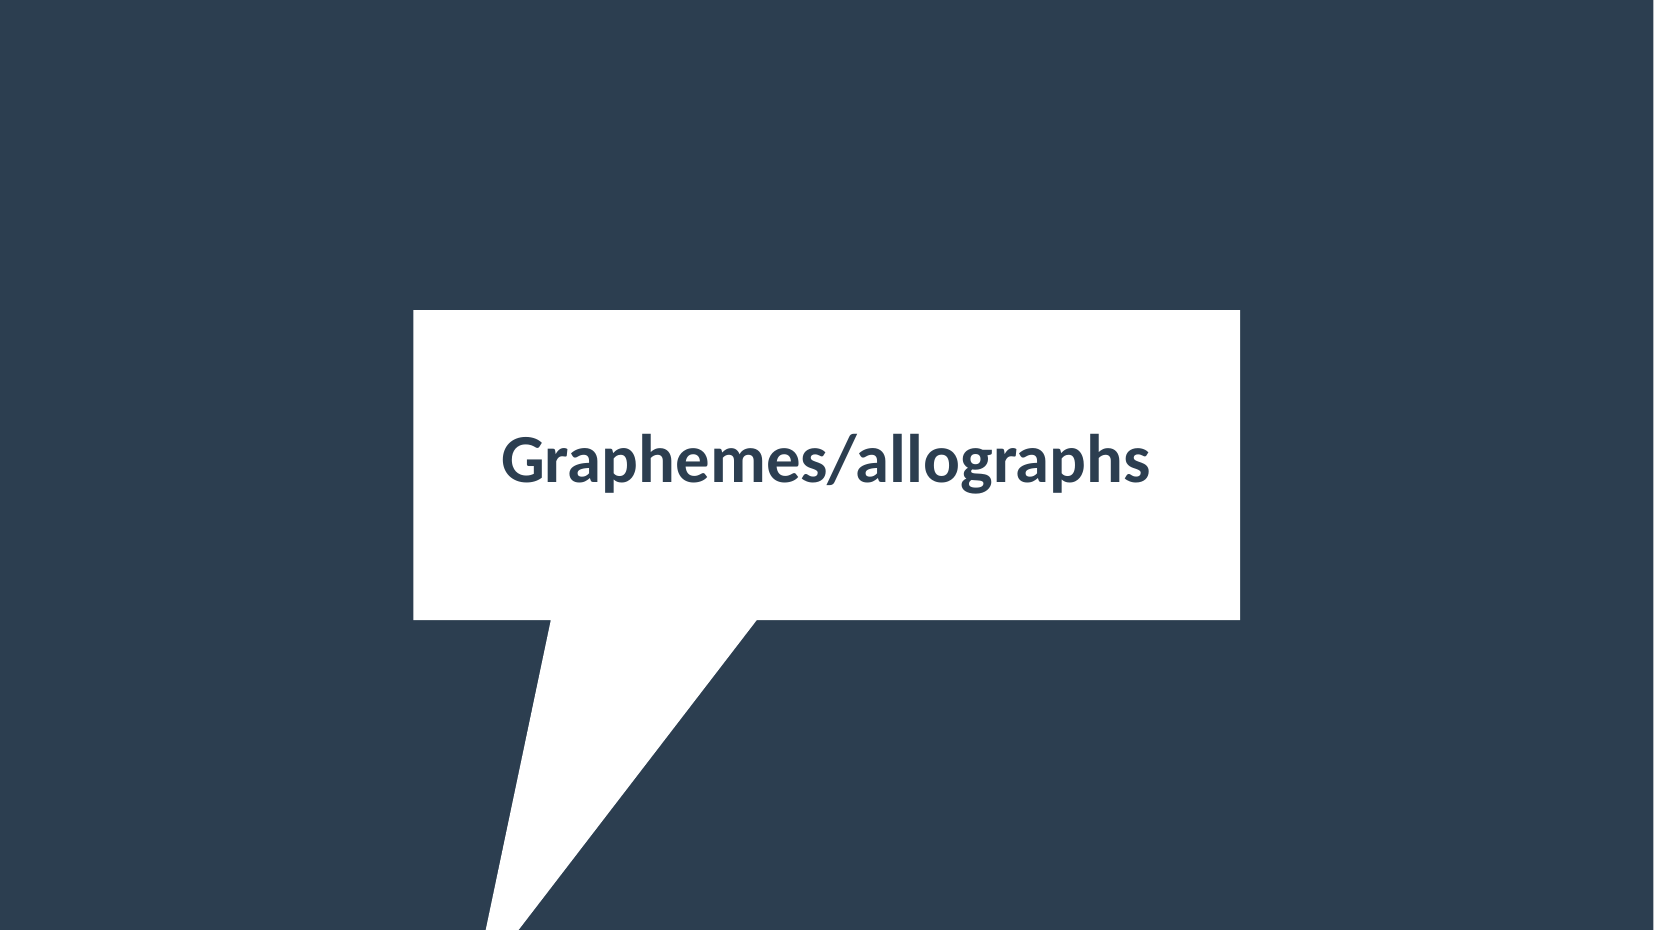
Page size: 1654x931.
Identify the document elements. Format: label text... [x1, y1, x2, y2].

title Graphemes/allographs [442, 332, 1211, 598]
